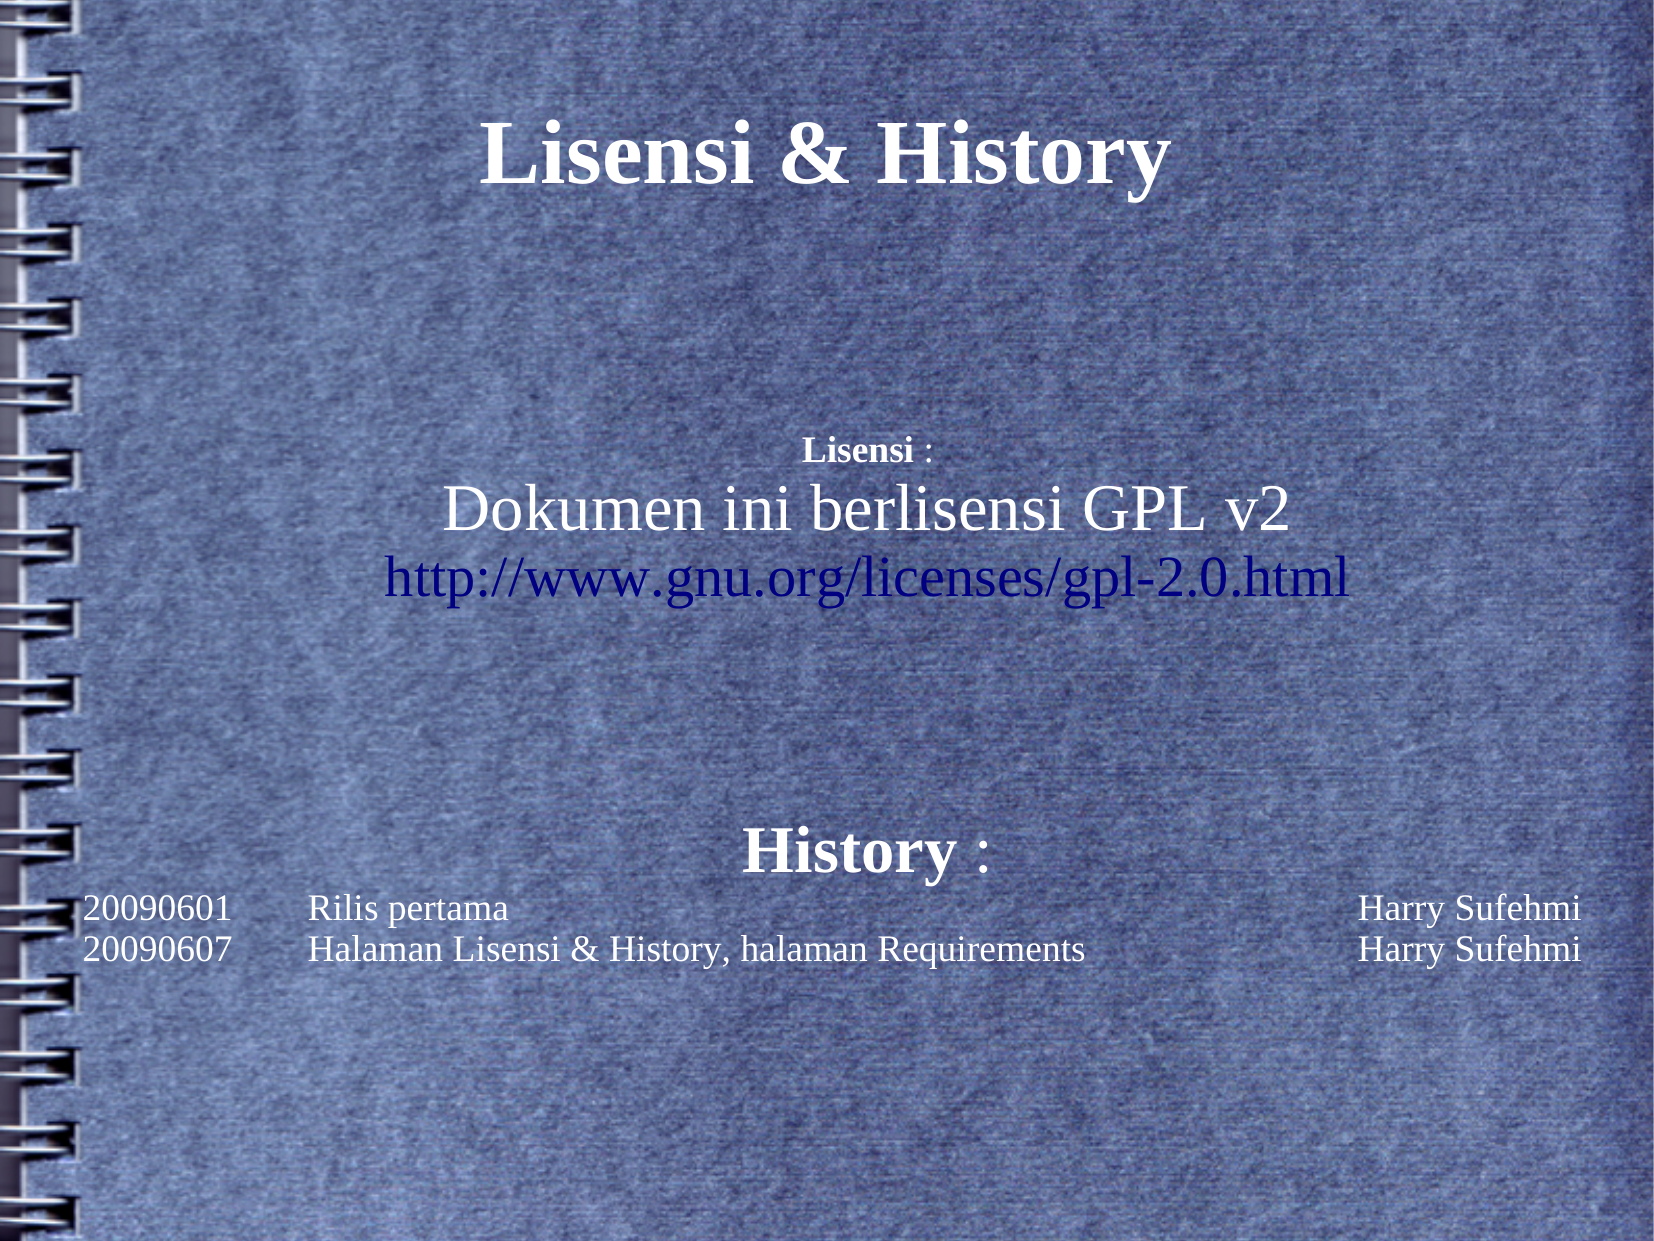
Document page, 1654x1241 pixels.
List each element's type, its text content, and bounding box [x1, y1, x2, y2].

subtitle Lisensi : Dokumen ini berlisensi GPL v2 http://www.gnu.org/licenses/gpl-2.0.html History : 20090601 Rilis pertama Harry Sufehmi 20090607 Halaman Lisensi & History, halaman Requirements Harry Sufehmi [82, 297, 1654, 1102]
picture [0, 0, 1654, 1241]
title Lisensi & History [82, 56, 1571, 250]
